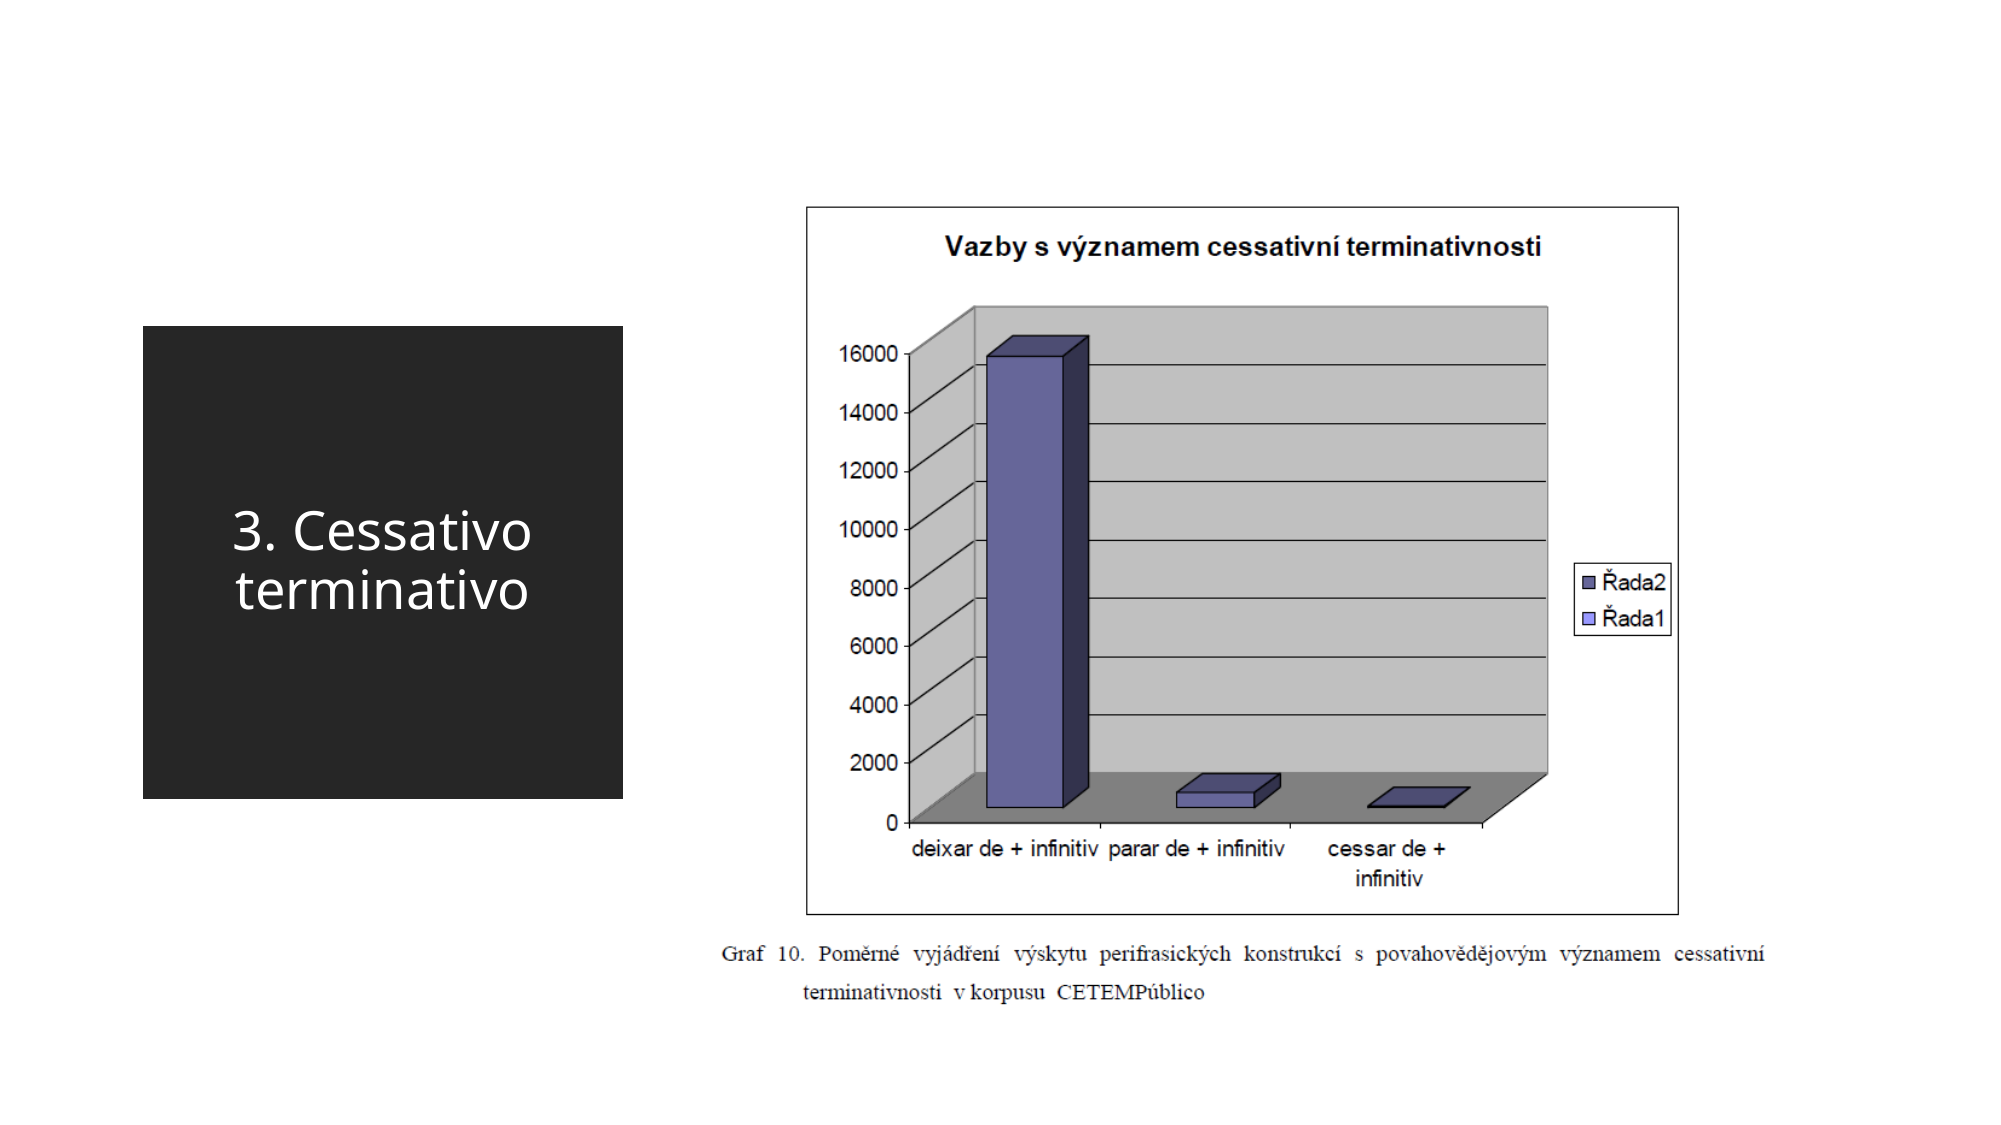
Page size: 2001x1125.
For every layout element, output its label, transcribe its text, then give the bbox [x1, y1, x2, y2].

picture [689, 167, 1811, 1066]
text_box 3. Cessativo terminativo [157, 340, 609, 785]
